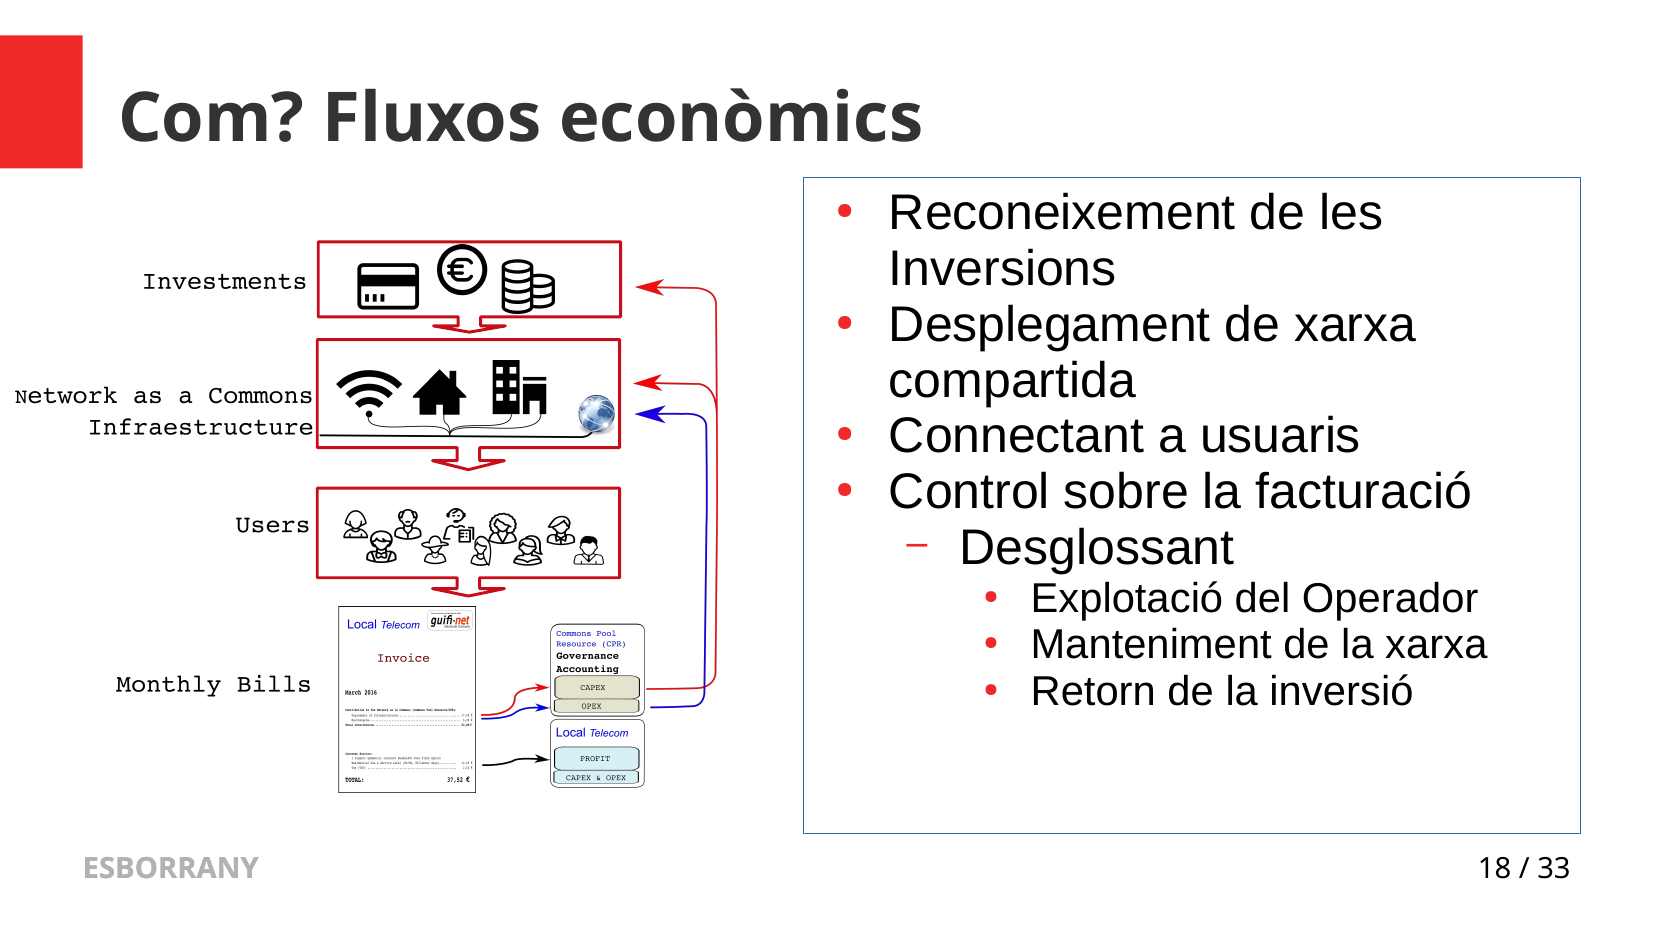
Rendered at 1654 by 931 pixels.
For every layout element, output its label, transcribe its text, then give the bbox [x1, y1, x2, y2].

picture [144, 244, 718, 788]
picture [116, 606, 476, 793]
picture [15, 360, 315, 438]
title [803, 86, 1571, 177]
title Com? Fluxos econòmics [118, 37, 1571, 193]
text_box Reconeixement de les Inversions Desplegament de xarxa compartida Connectant a usuaris Control sobre la facturació Desglossant Explotació del Operador Manteniment de la xarxa Retorn de la inversió [803, 177, 1581, 834]
